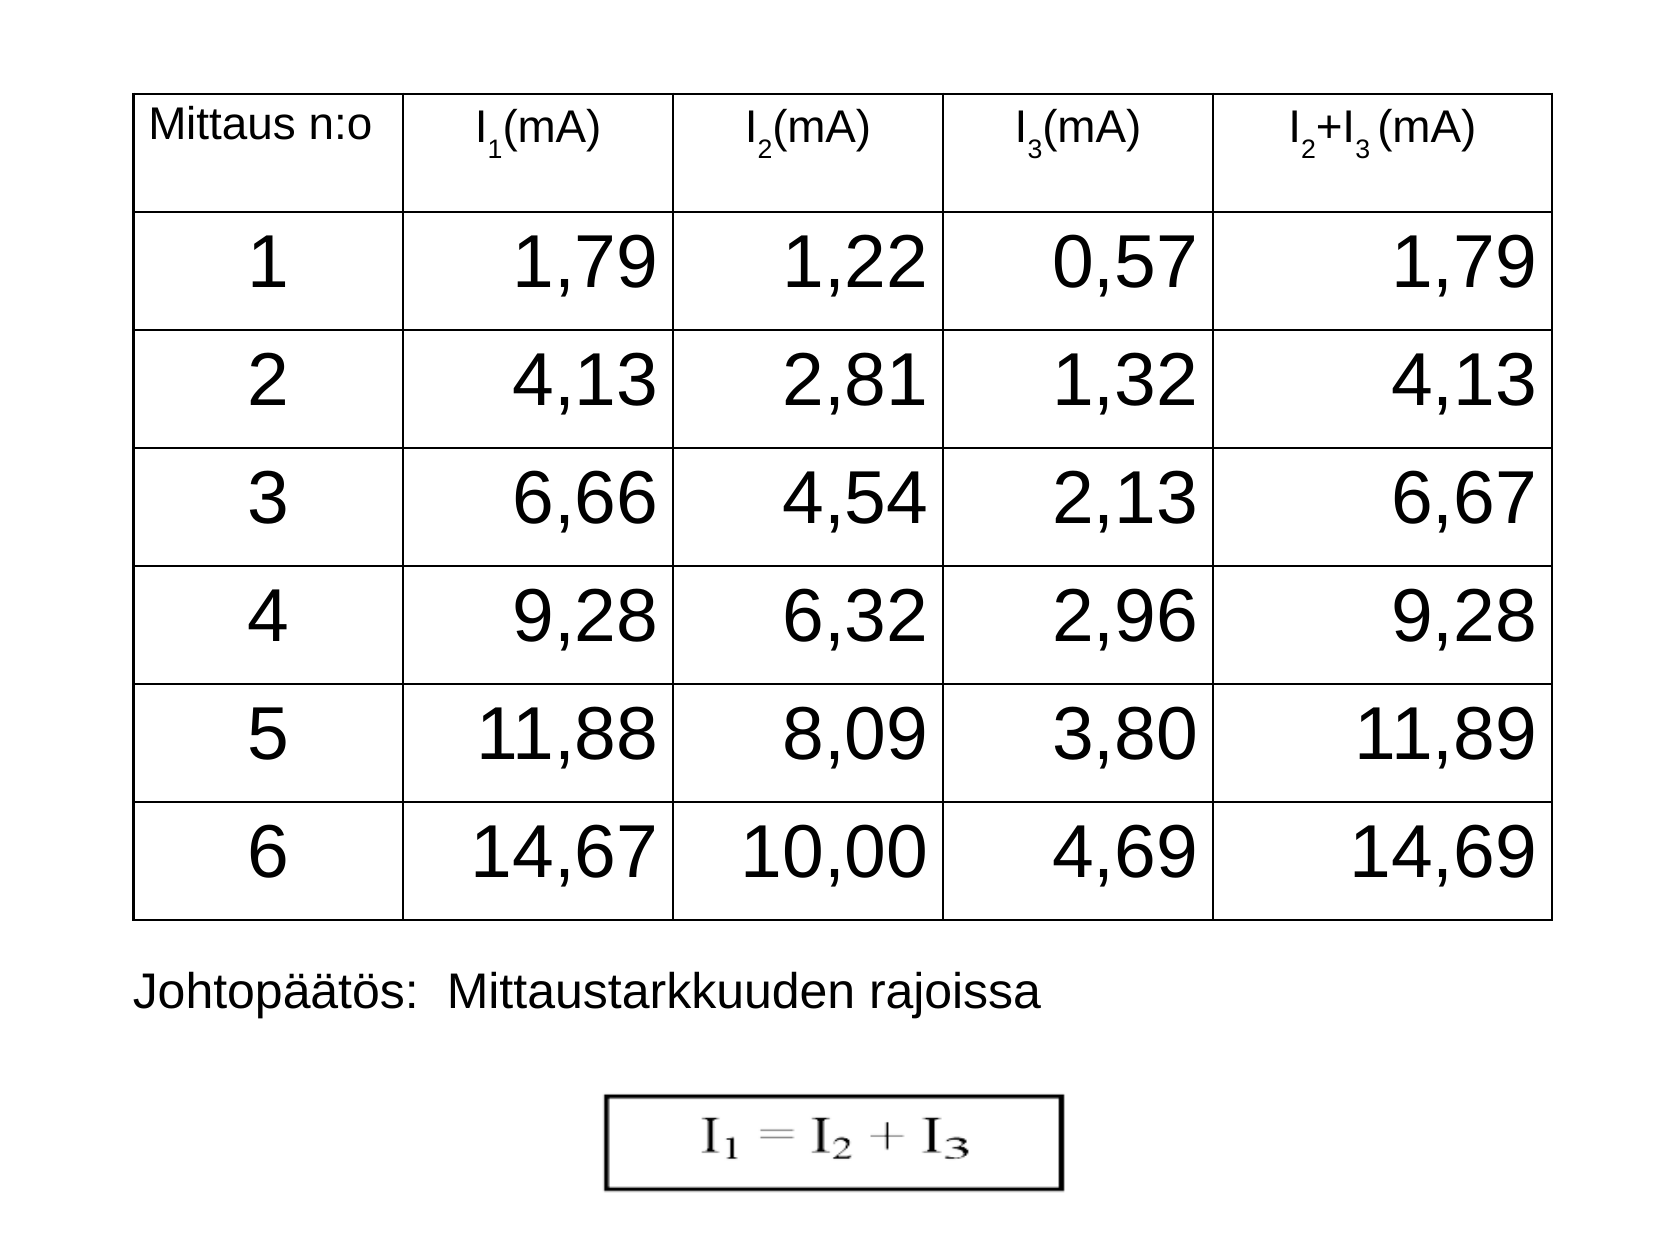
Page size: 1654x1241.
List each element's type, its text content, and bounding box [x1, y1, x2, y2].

table_cell 1,32 [944, 331, 1212, 447]
table_header I2(mA) [674, 95, 942, 211]
table_cell 4,13 [404, 331, 672, 447]
table_cell 11,88 [404, 685, 672, 801]
table_cell 14,67 [404, 803, 672, 919]
table_cell 8,09 [674, 685, 942, 801]
table_cell 0,57 [944, 213, 1212, 329]
table_cell 2,81 [674, 331, 942, 447]
table_header Mittaus n:o [135, 95, 402, 211]
table_cell 4 [135, 567, 402, 683]
table_cell 2,13 [944, 449, 1212, 565]
table_cell 6,67 [1214, 449, 1551, 565]
table_cell 3,80 [944, 685, 1212, 801]
table_cell 6,32 [674, 567, 942, 683]
table_cell 6 [135, 803, 402, 919]
table_cell 4,54 [674, 449, 942, 565]
table_header I1(mA) [404, 95, 672, 211]
table_cell 2,96 [944, 567, 1212, 683]
table_cell 2 [135, 331, 402, 447]
picture [578, 1068, 1100, 1205]
table_cell 14,69 [1214, 803, 1551, 919]
text_box Johtopäätös: Mittaustarkkuuden rajoissa [118, 956, 1548, 1100]
table_cell 4,13 [1214, 331, 1551, 447]
table_cell 1,79 [1214, 213, 1551, 329]
table_cell 4,69 [944, 803, 1212, 919]
table_cell 9,28 [1214, 567, 1551, 683]
table_cell 10,00 [674, 803, 942, 919]
table_cell 9,28 [404, 567, 672, 683]
table_cell 5 [135, 685, 402, 801]
table_cell 11,89 [1214, 685, 1551, 801]
table_cell 1,22 [674, 213, 942, 329]
table_cell 1,79 [404, 213, 672, 329]
table_header I3(mA) [944, 95, 1212, 211]
table_header I2+I3 (mA) [1214, 95, 1551, 211]
table_cell 1 [135, 213, 402, 329]
table_cell 3 [135, 449, 402, 565]
table_cell 6,66 [404, 449, 672, 565]
